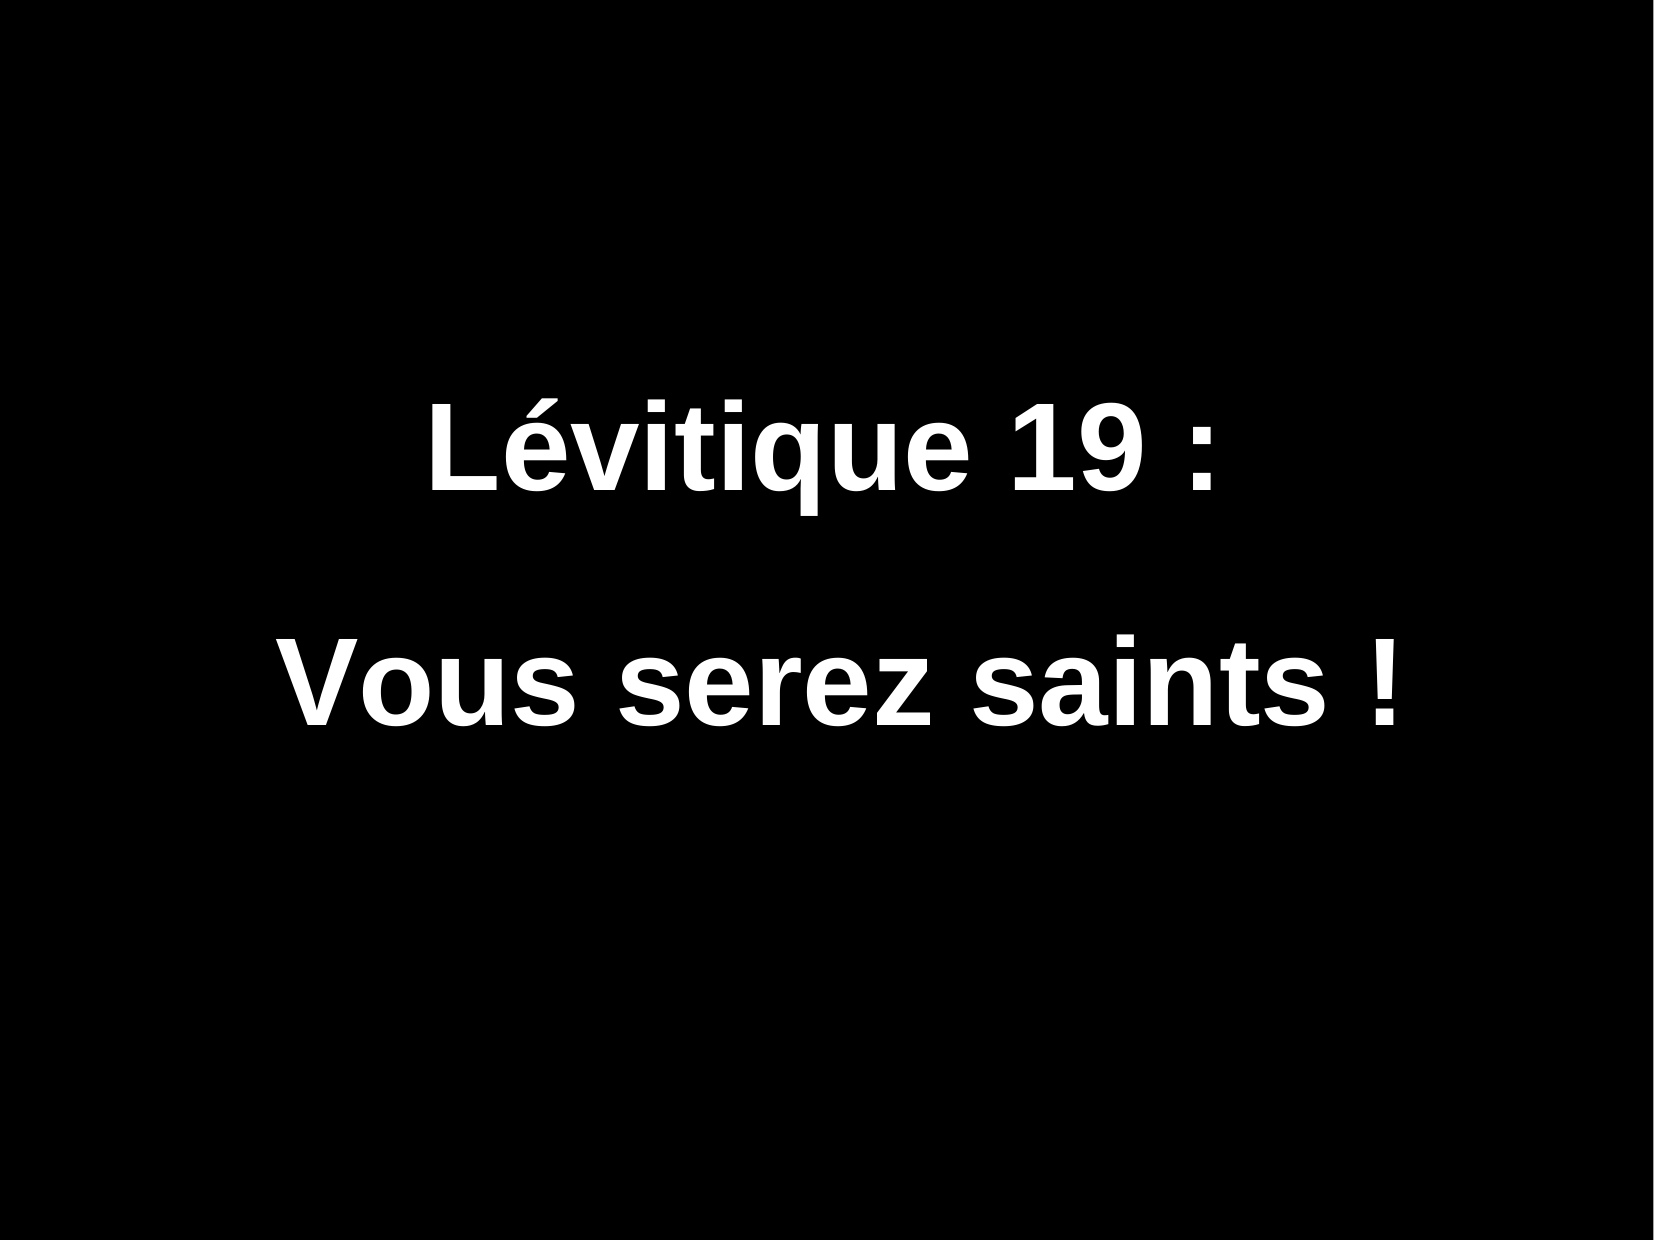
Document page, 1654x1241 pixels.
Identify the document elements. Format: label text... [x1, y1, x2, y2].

text_box Lévitique 19 : Vous serez saints ! [88, 389, 1595, 833]
